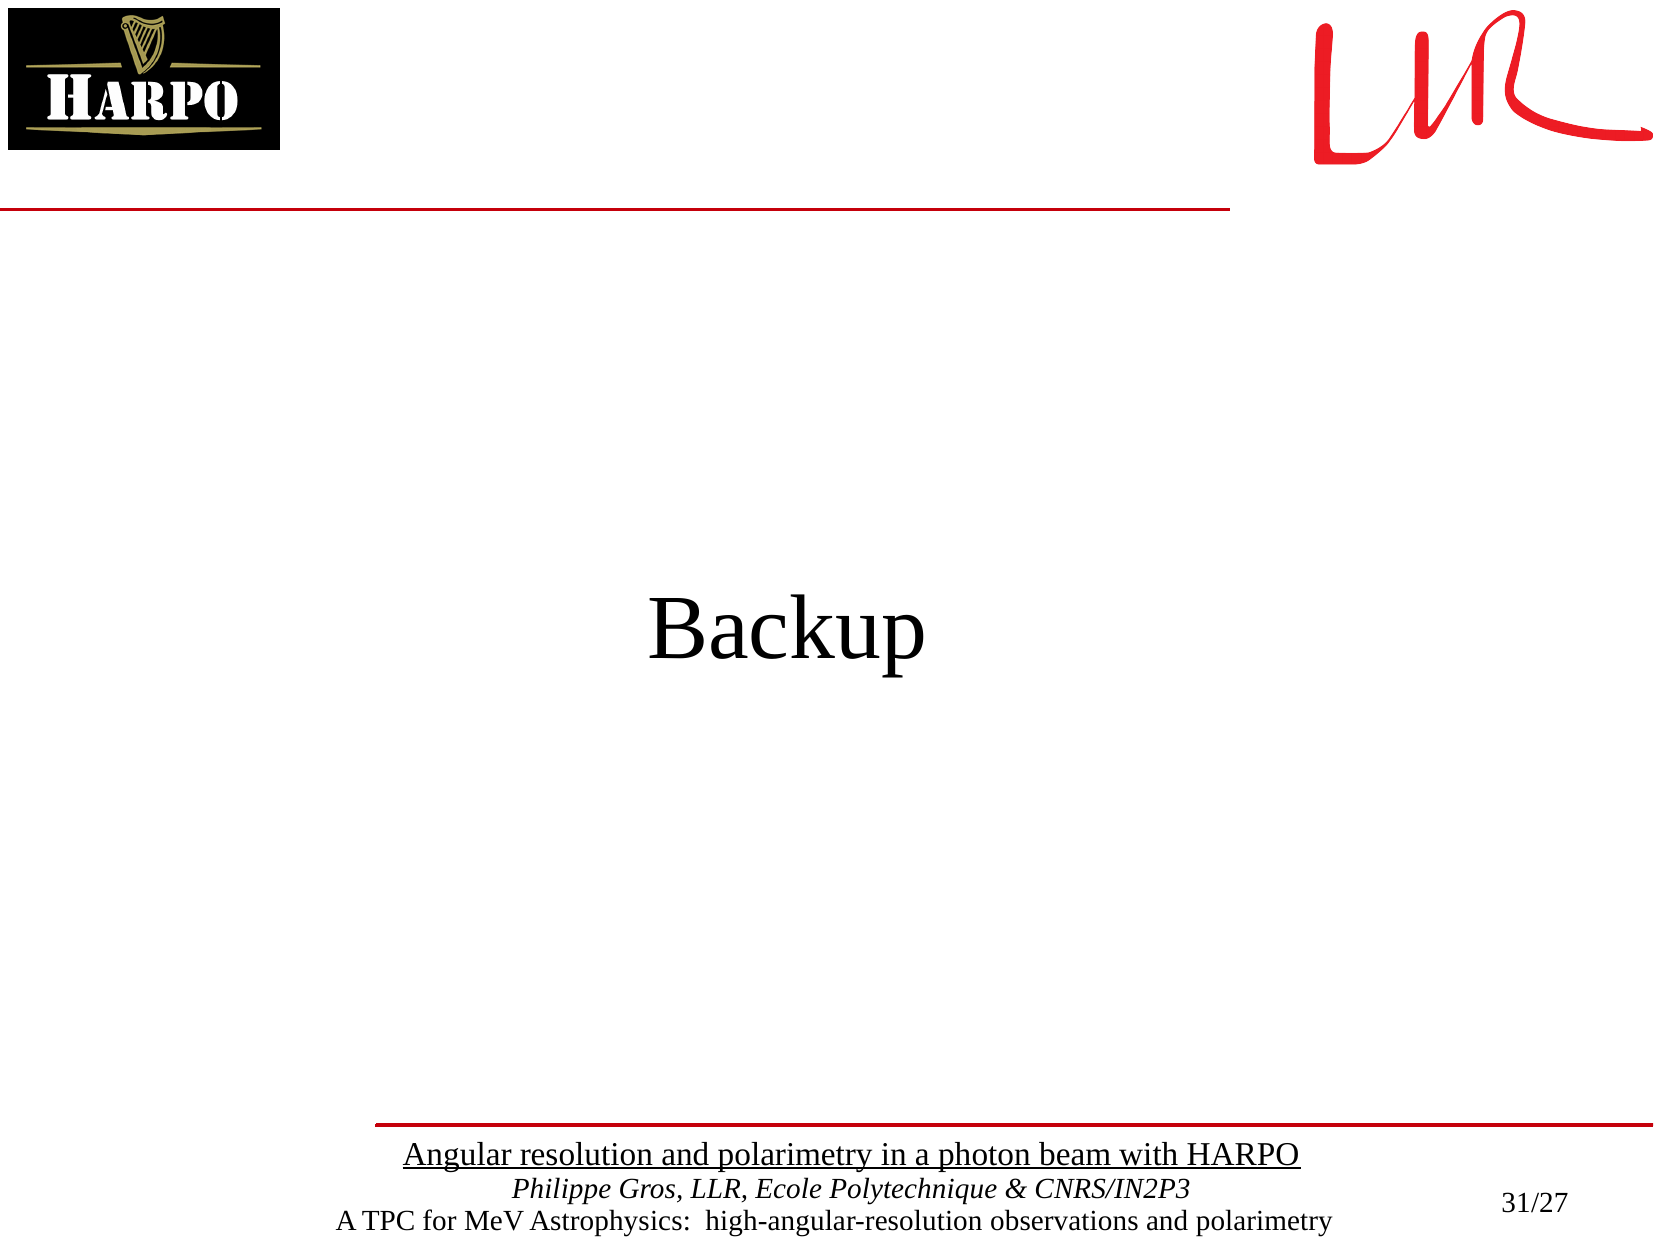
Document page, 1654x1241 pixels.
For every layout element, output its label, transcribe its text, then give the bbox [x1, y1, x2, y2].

title Backup [285, 15, 1291, 1241]
picture [1314, 10, 1653, 165]
picture [8, 8, 280, 150]
